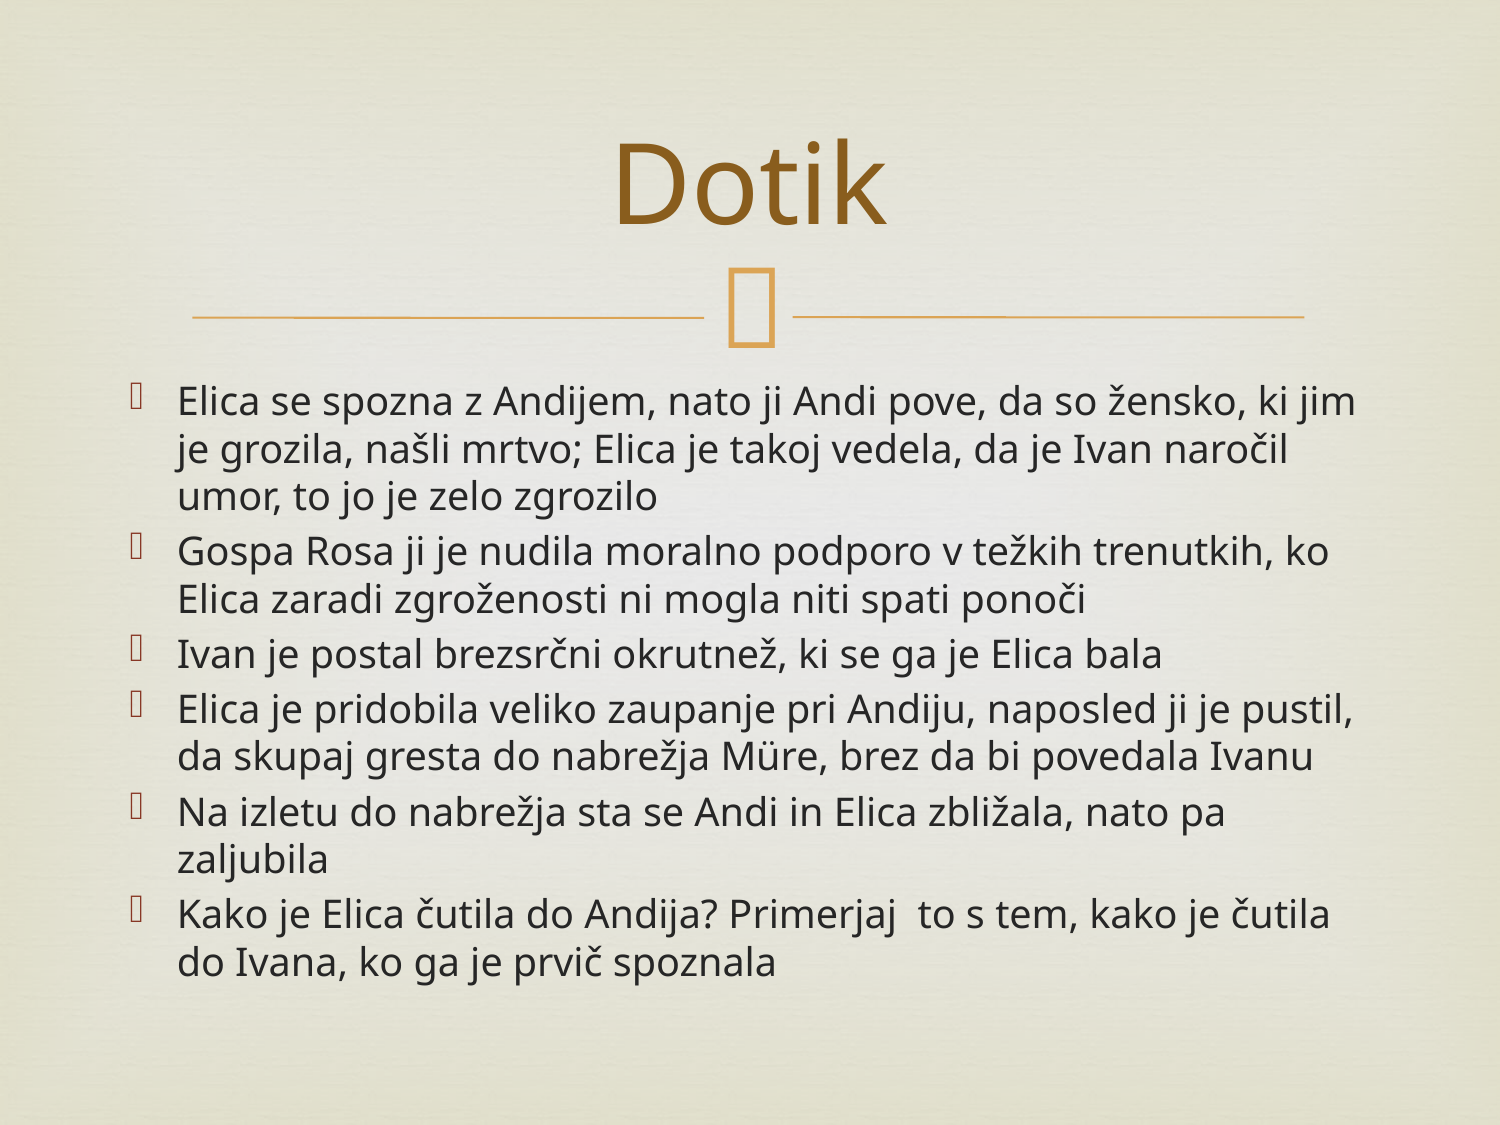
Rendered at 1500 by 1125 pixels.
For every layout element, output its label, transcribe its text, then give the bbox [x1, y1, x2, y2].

list Elica se spozna z Andijem, nato ji Andi pove, da so žensko, ki jim je grozila, našli mrtvo; Elica je takoj vedela, da je Ivan naročil umor, to jo je zelo zgrozilo Gospa Rosa ji je nudila moralno podporo v težkih trenutkih, ko Elica zaradi zgroženosti ni mogla niti spati ponoči Ivan je postal brezsrčni okrutnež, ki se ga je Elica bala Elica je pridobila veliko zaupanje pri Andiju, naposled ji je pustil, da skupaj gresta do nabrežja Müre, brez da bi povedala Ivanu Na izletu do nabrežja sta se Andi in Elica zbližala, nato pa zaljubila Kako je Elica čutila do Andija? Primerjaj to s tem, kako je čutila do Ivana, ko ga je prvič spoznala [114, 368, 1386, 1005]
title Dotik [113, 93, 1386, 267]
